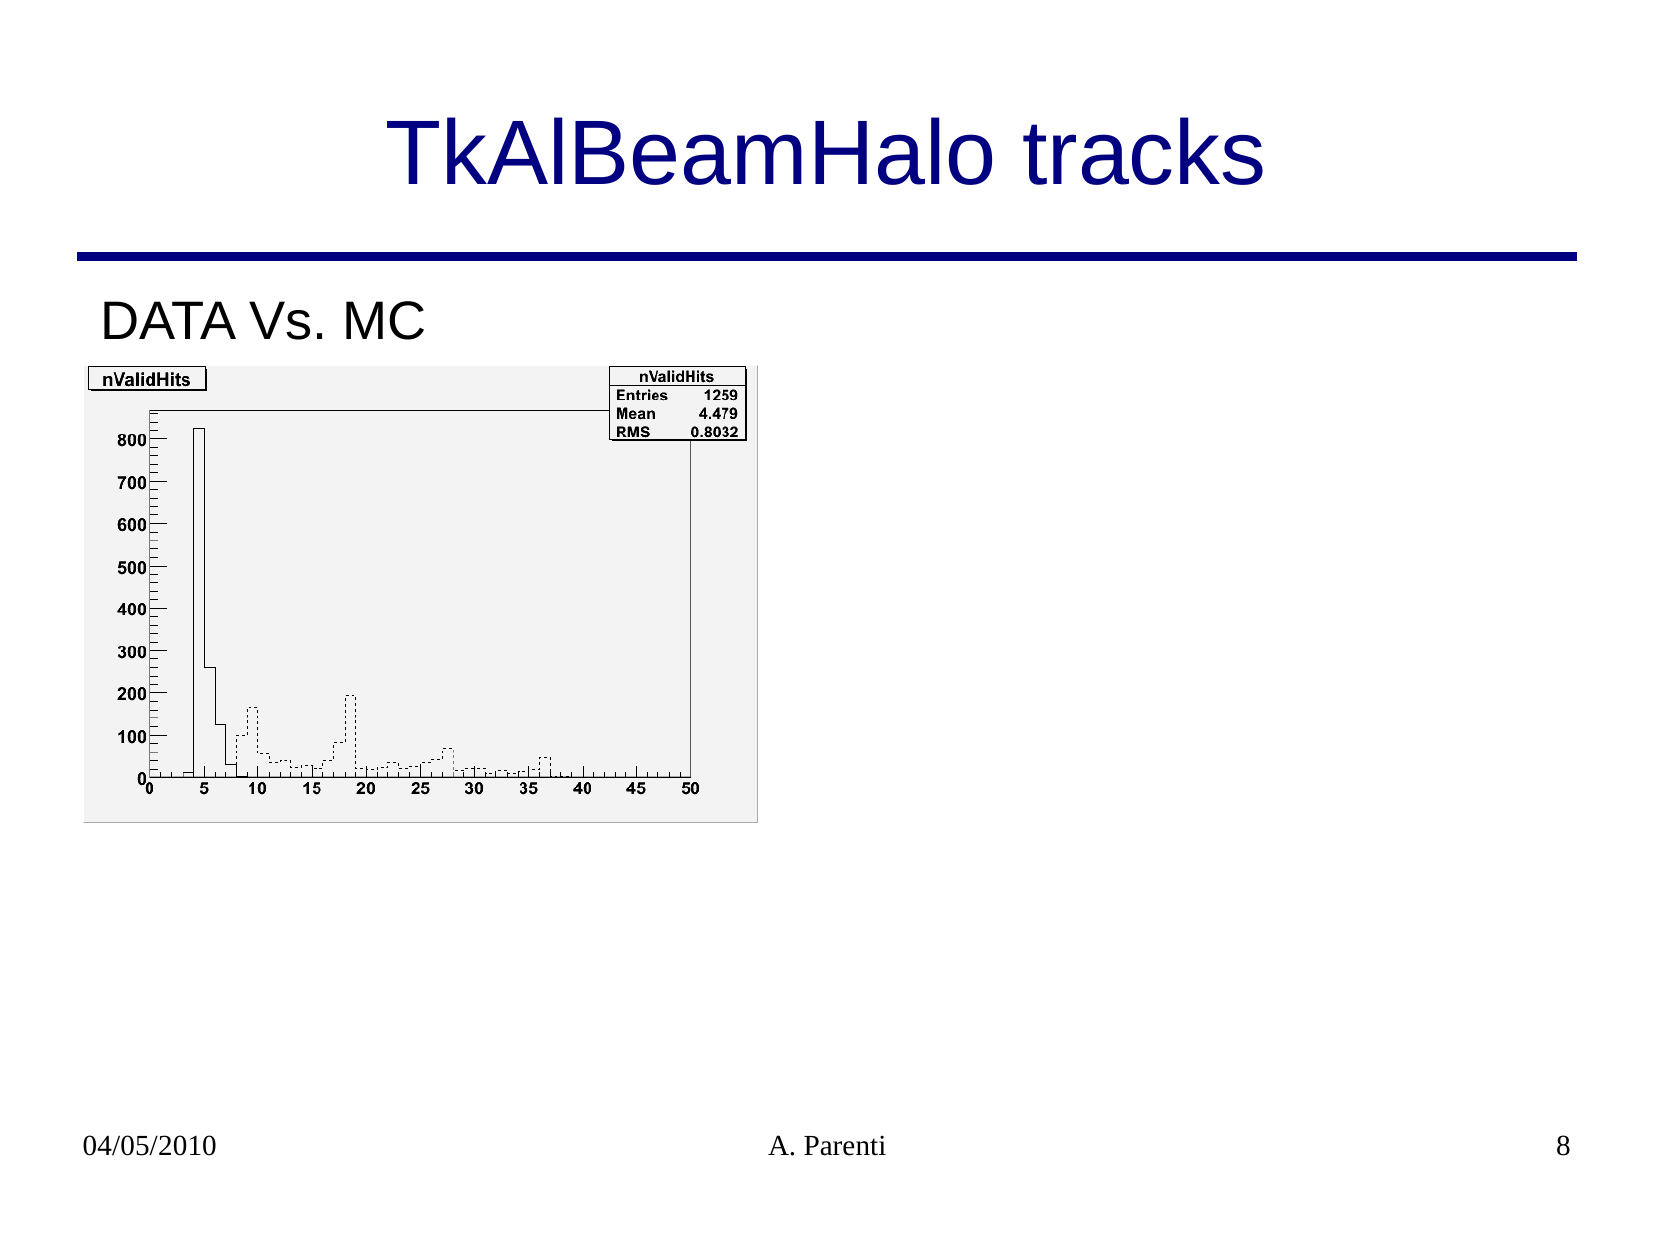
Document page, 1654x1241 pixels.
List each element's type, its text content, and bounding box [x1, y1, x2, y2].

title TkAlBeamHalo tracks [82, 49, 1571, 257]
picture [82, 364, 758, 823]
list DATA Vs. MC [82, 290, 809, 1109]
